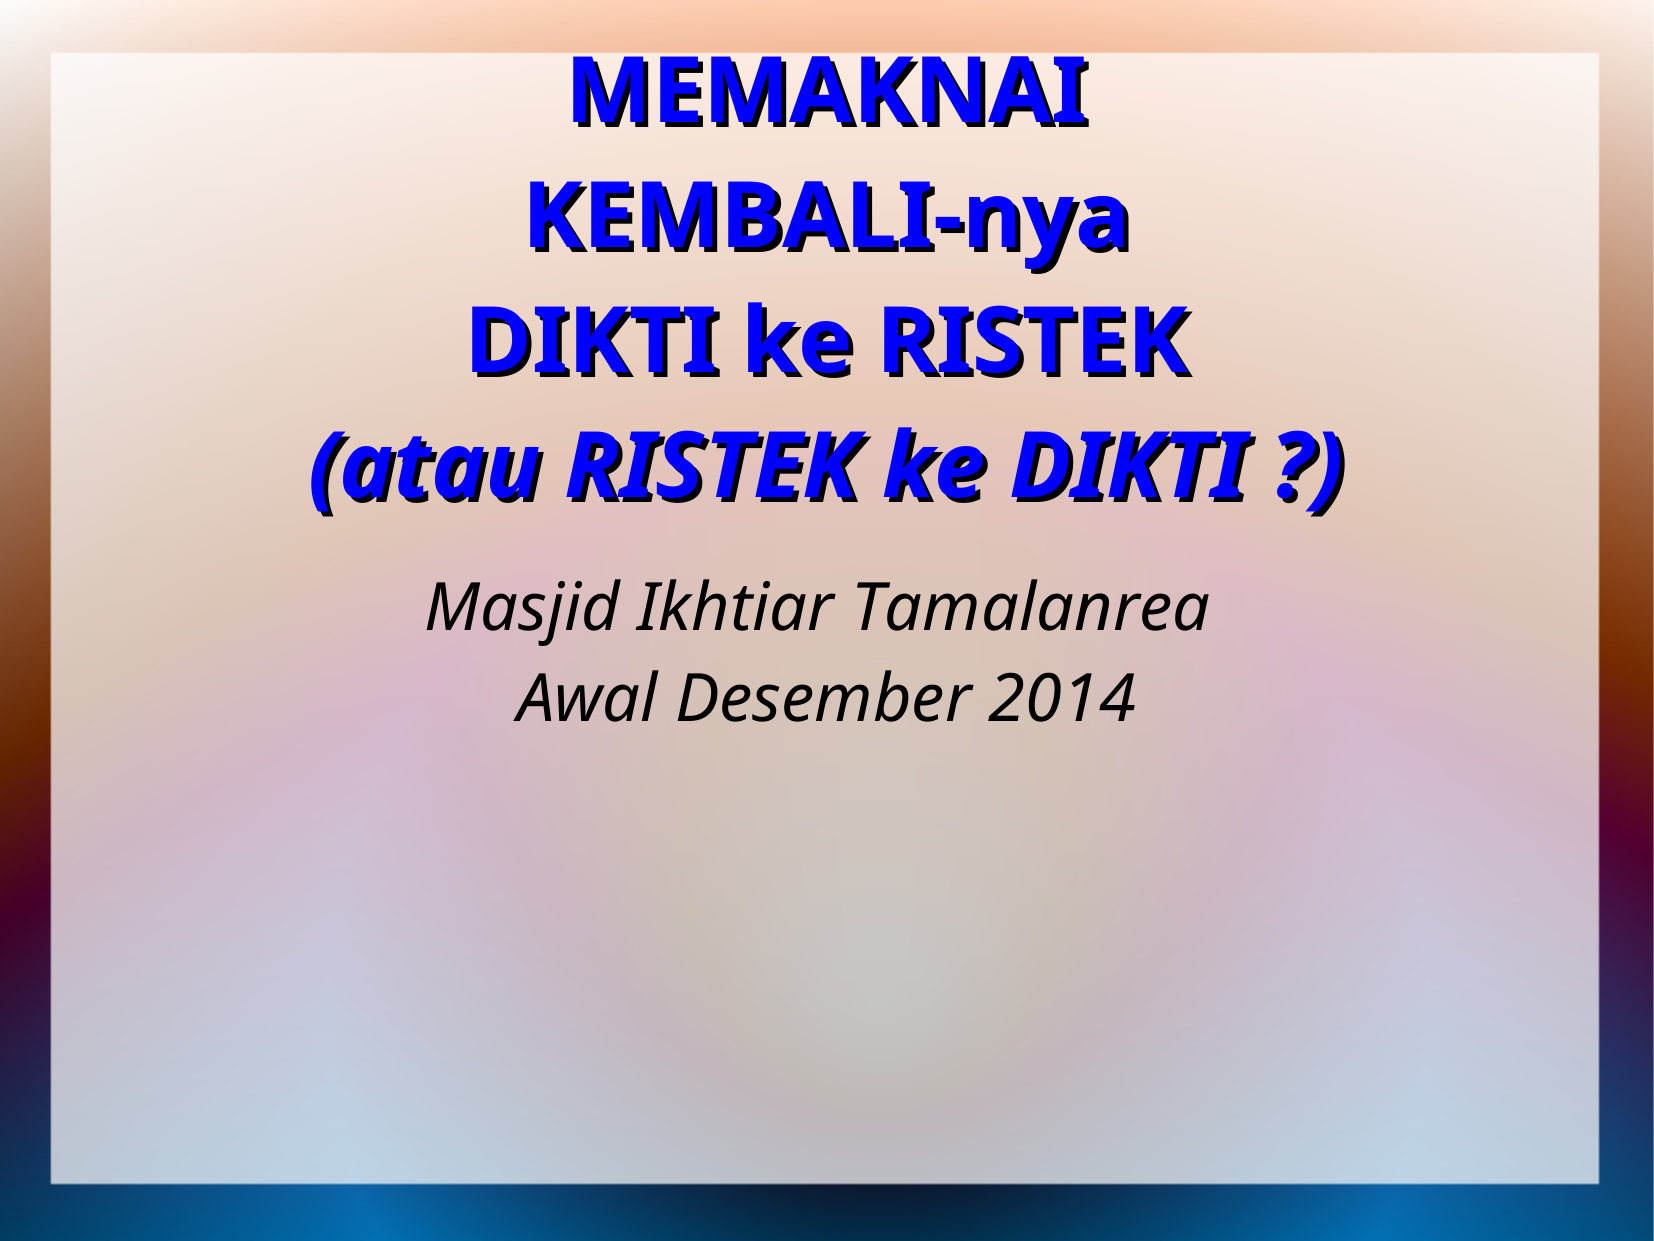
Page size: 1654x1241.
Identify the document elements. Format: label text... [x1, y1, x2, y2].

picture [0, 0, 1654, 1241]
title MEMAKNAI KEMBALI-nya DIKTI ke RISTEK (atau RISTEK ke DIKTI ?) [82, 67, 1571, 290]
subtitle Masjid Ikhtiar Tamalanrea Awal Desember 2014 [82, 290, 1571, 1010]
